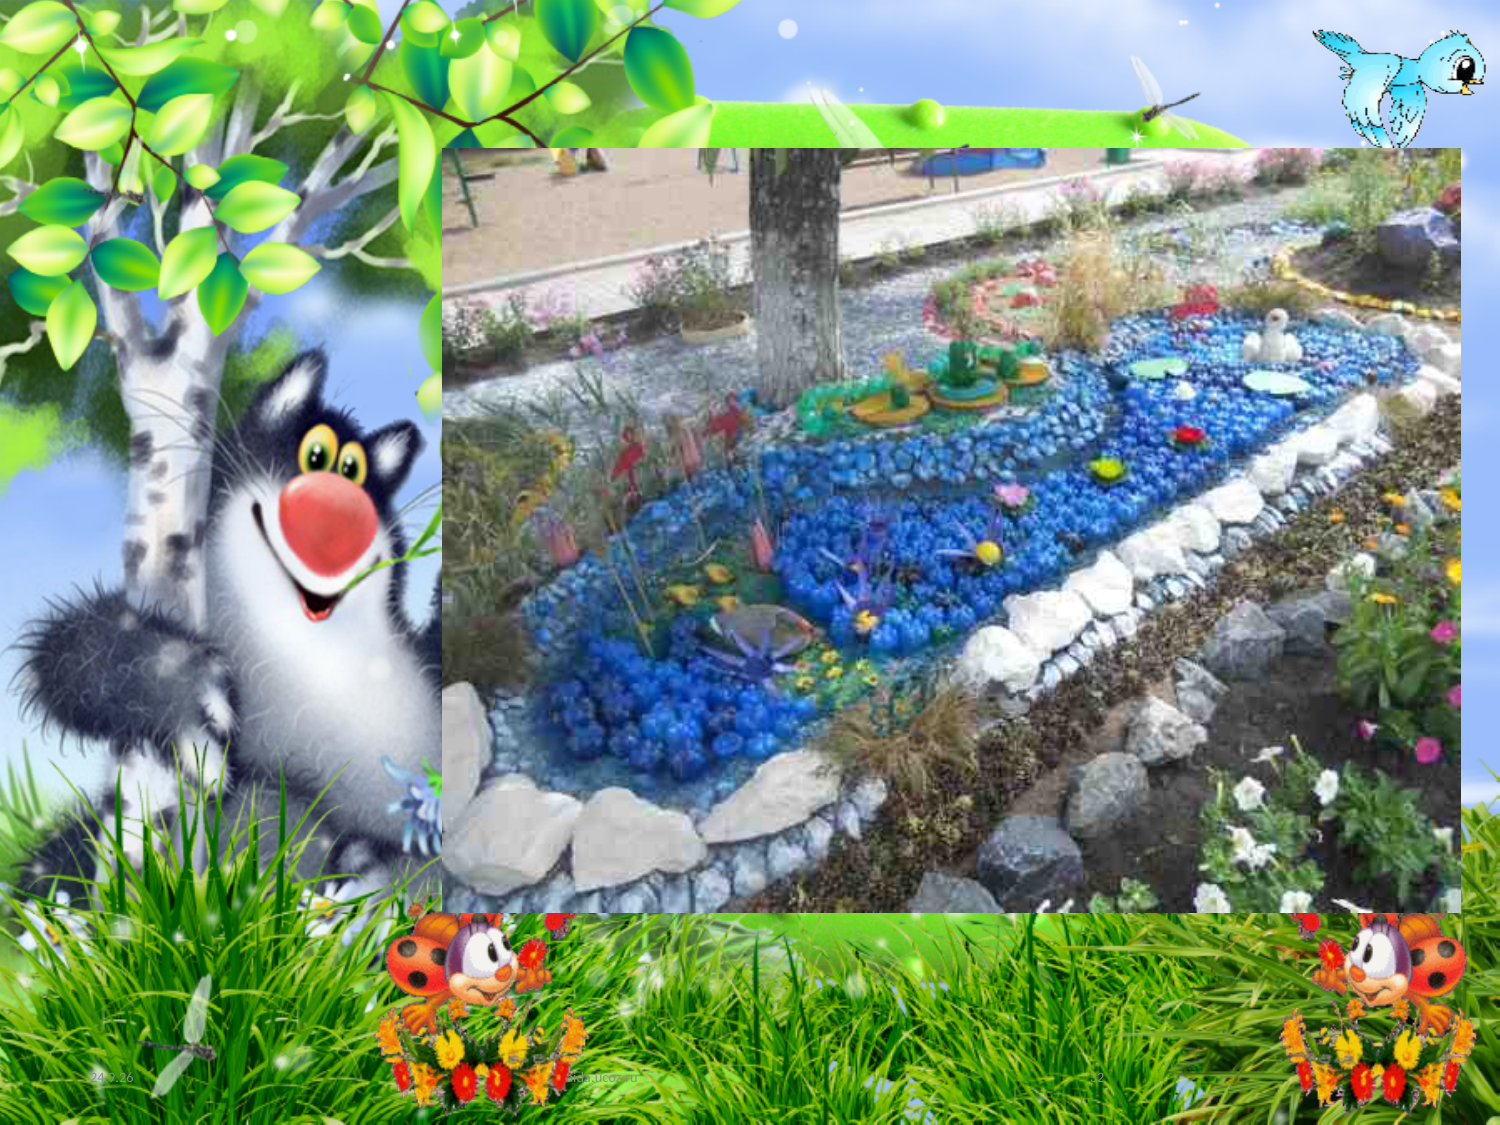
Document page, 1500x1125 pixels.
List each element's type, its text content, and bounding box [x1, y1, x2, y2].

slide_number <номер> [1074, 1042, 1251, 1103]
slide_number 21.8.15 [75, 1042, 351, 1103]
picture [0, 0, 1500, 1125]
footer http://aida.ucoz.ru [621, 1042, 988, 1103]
